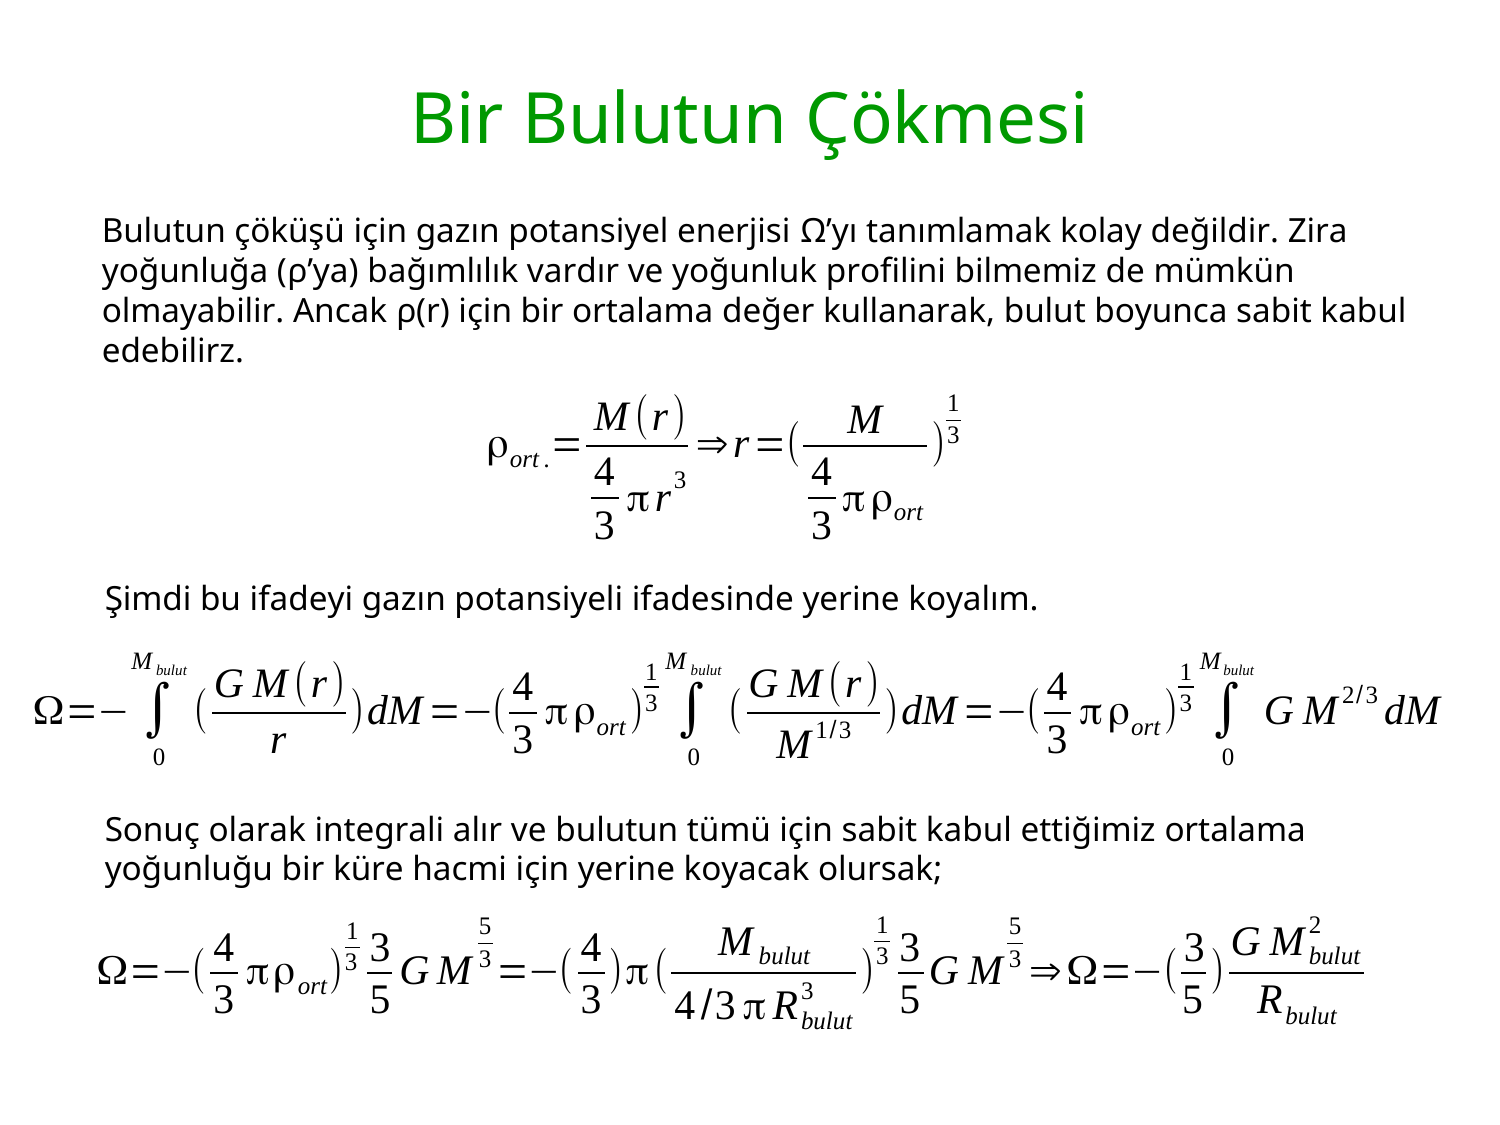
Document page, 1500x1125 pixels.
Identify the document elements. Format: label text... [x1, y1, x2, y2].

text_box Sonuç olarak integrali alır ve bulutun tümü için sabit kabul ettiğimiz ortalama yoğunluğu bir küre hacmi için yerine koyacak olursak; [90, 800, 1381, 896]
chart [480, 389, 969, 548]
text_box Şimdi bu ifadeyi gazın potansiyeli ifadesinde yerine koyalım. [90, 570, 1381, 631]
text_box Bulutun çöküşü için gazın potansiyel enerjisi Ω’yı tanımlamak kolay değildir. Zira yoğunluğa (ρ’ya) bağımlılık vardır ve yoğunluk profilini bilmemiz de mümkün olmayabilir. Ancak ρ(r) için bir ortalama değer kullanarak, bulut boyunca sabit kabul edebilirz. [87, 201, 1456, 377]
chart [26, 647, 1450, 770]
title Bir Bulutun Çökmesi [75, 21, 1426, 209]
chart [90, 911, 1373, 1036]
